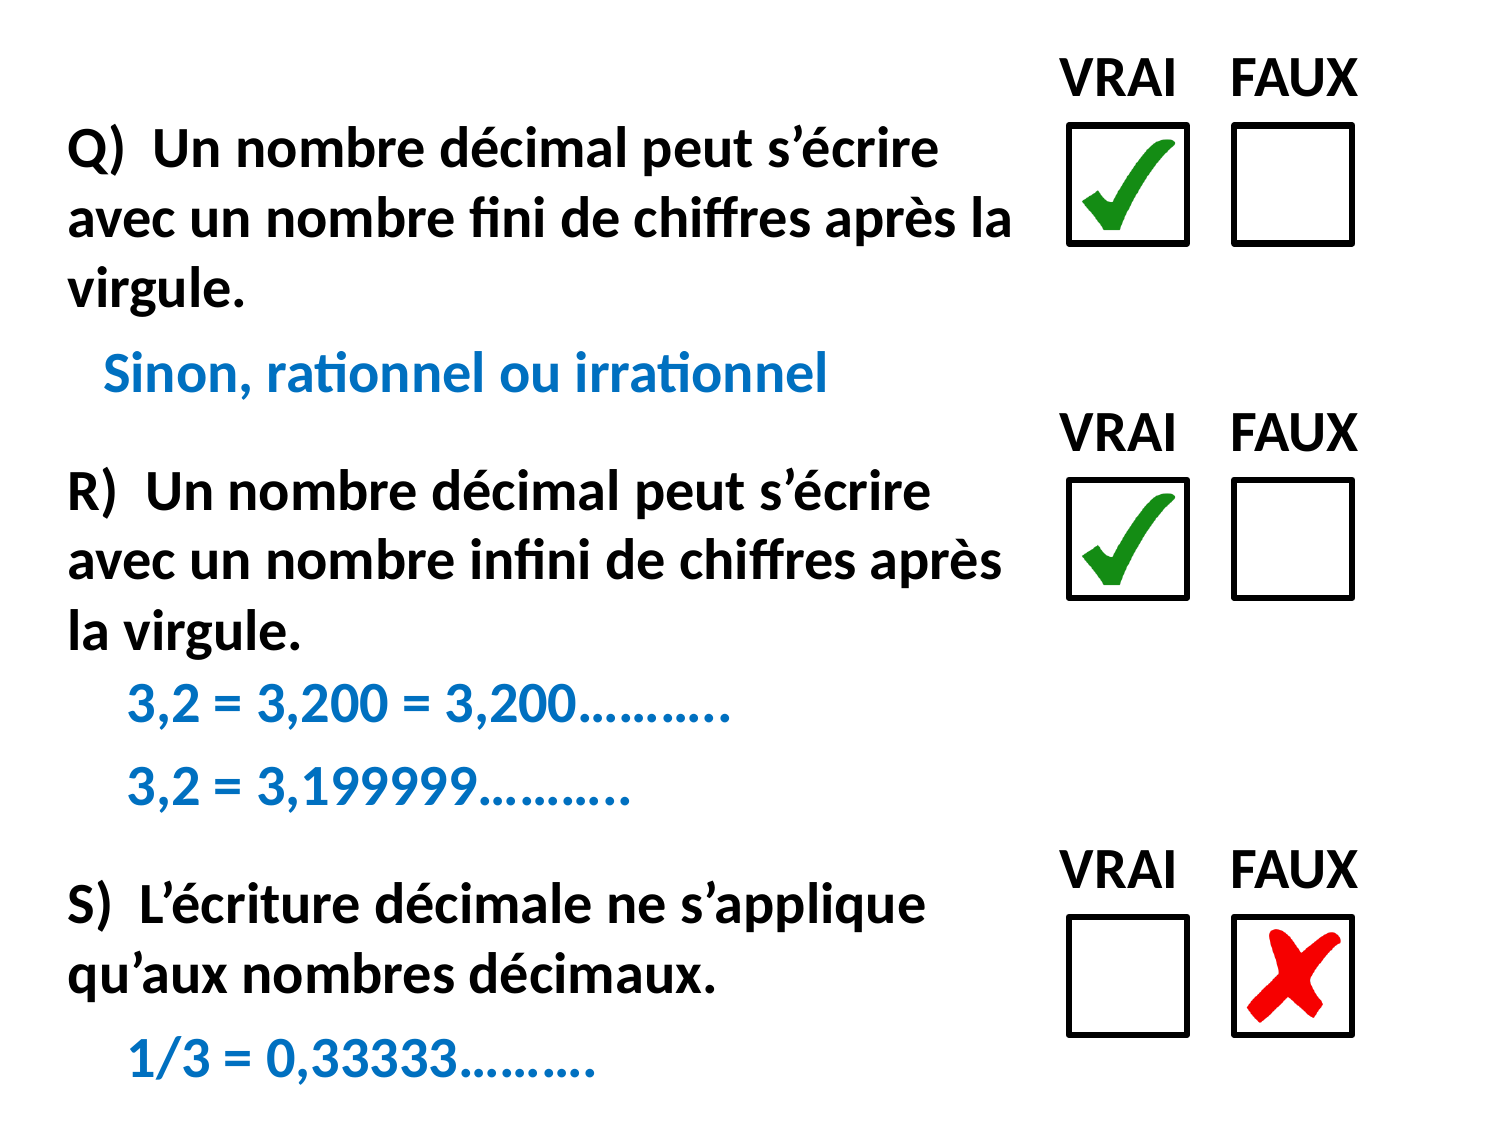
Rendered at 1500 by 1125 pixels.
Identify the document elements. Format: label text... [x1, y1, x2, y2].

text_box 3,2 = 3,199999……….. [112, 739, 998, 825]
text_box VRAI FAUX [1045, 385, 1388, 471]
text_box 1/3 = 0,33333………. [112, 1011, 998, 1097]
text_box R) Un nombre décimal peut s’écrire avec un nombre infini de chiffres après la virgule. [53, 444, 1046, 670]
text_box VRAI FAUX [1045, 30, 1388, 116]
text_box Sinon, rationnel ou irrationnel [88, 326, 975, 412]
text_box S) L’écriture décimale ne s’applique qu’aux nombres décimaux. [53, 857, 1046, 1013]
picture [1080, 137, 1176, 232]
picture [1246, 928, 1341, 1023]
text_box VRAI FAUX [1045, 822, 1388, 908]
picture [1080, 491, 1176, 587]
text_box 3,2 = 3,200 = 3,200……….. [112, 656, 998, 739]
text_box Q) Un nombre décimal peut s’écrire avec un nombre fini de chiffres après la virgule. [53, 101, 1046, 327]
